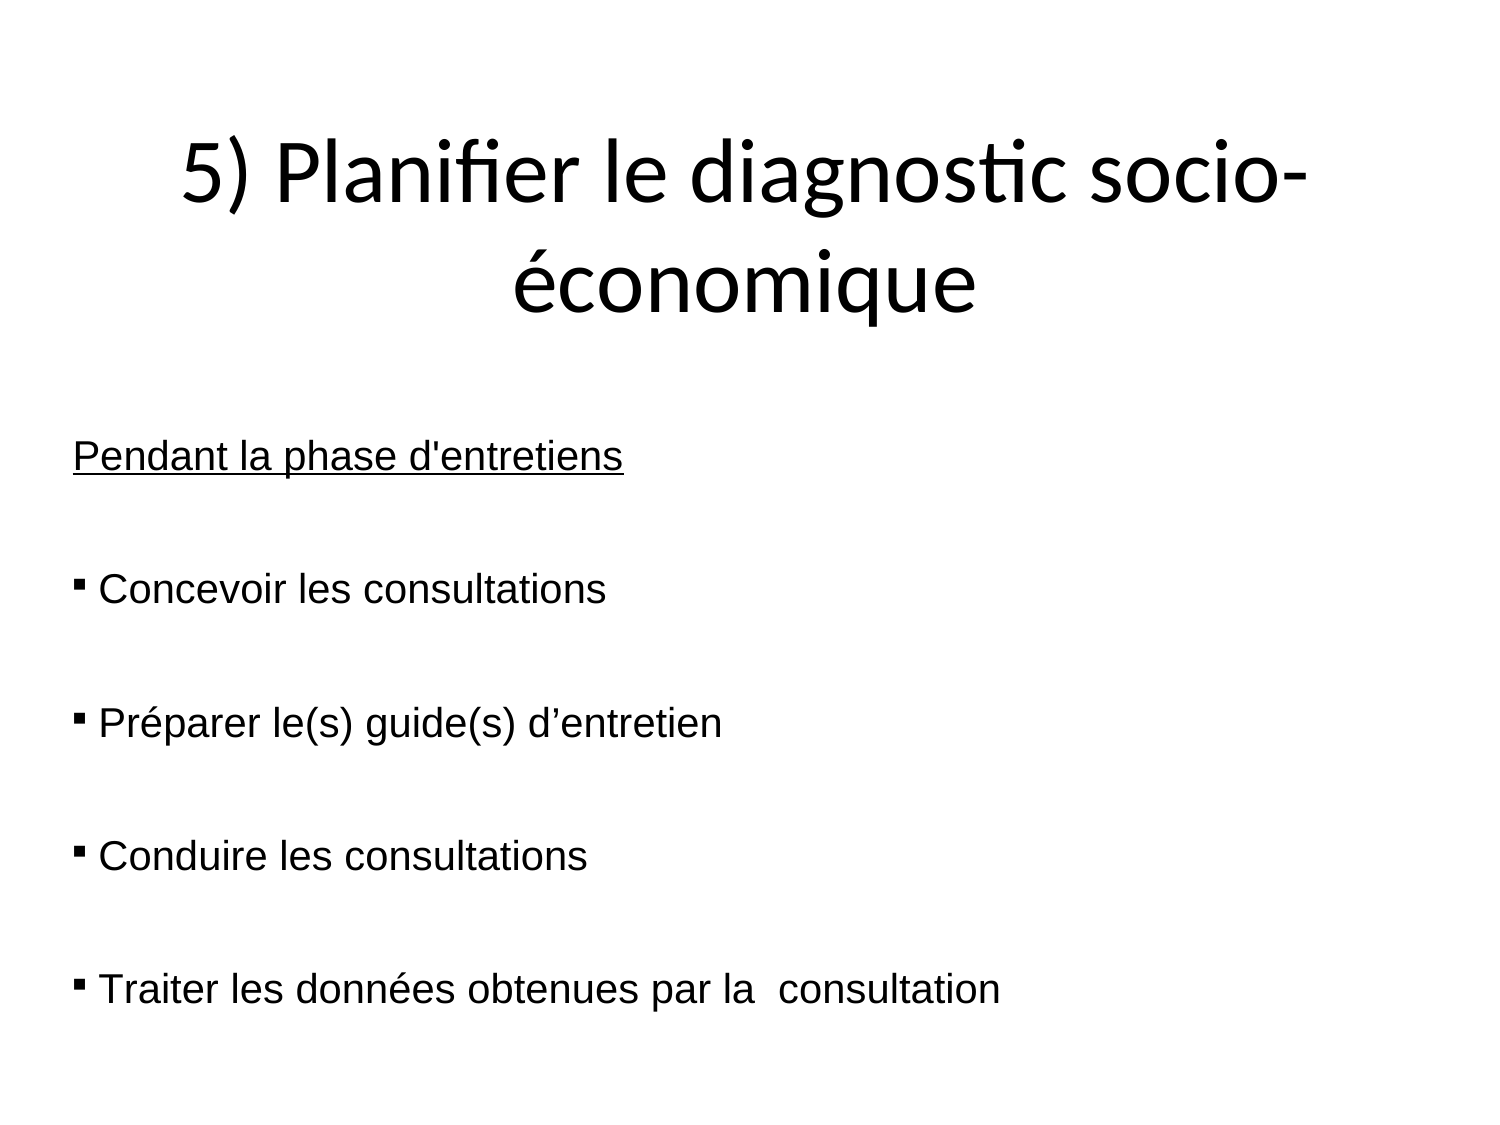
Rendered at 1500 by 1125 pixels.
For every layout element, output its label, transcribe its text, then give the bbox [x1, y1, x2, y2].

list Pendant la phase d'entretiens Concevoir les consultations Préparer le(s) guide(s) d’entretien Conduire les consultations Traiter les données obtenues par la consultation [57, 354, 1329, 1020]
title 5) Planifier le diagnostic socio-économique [14, 102, 1477, 339]
